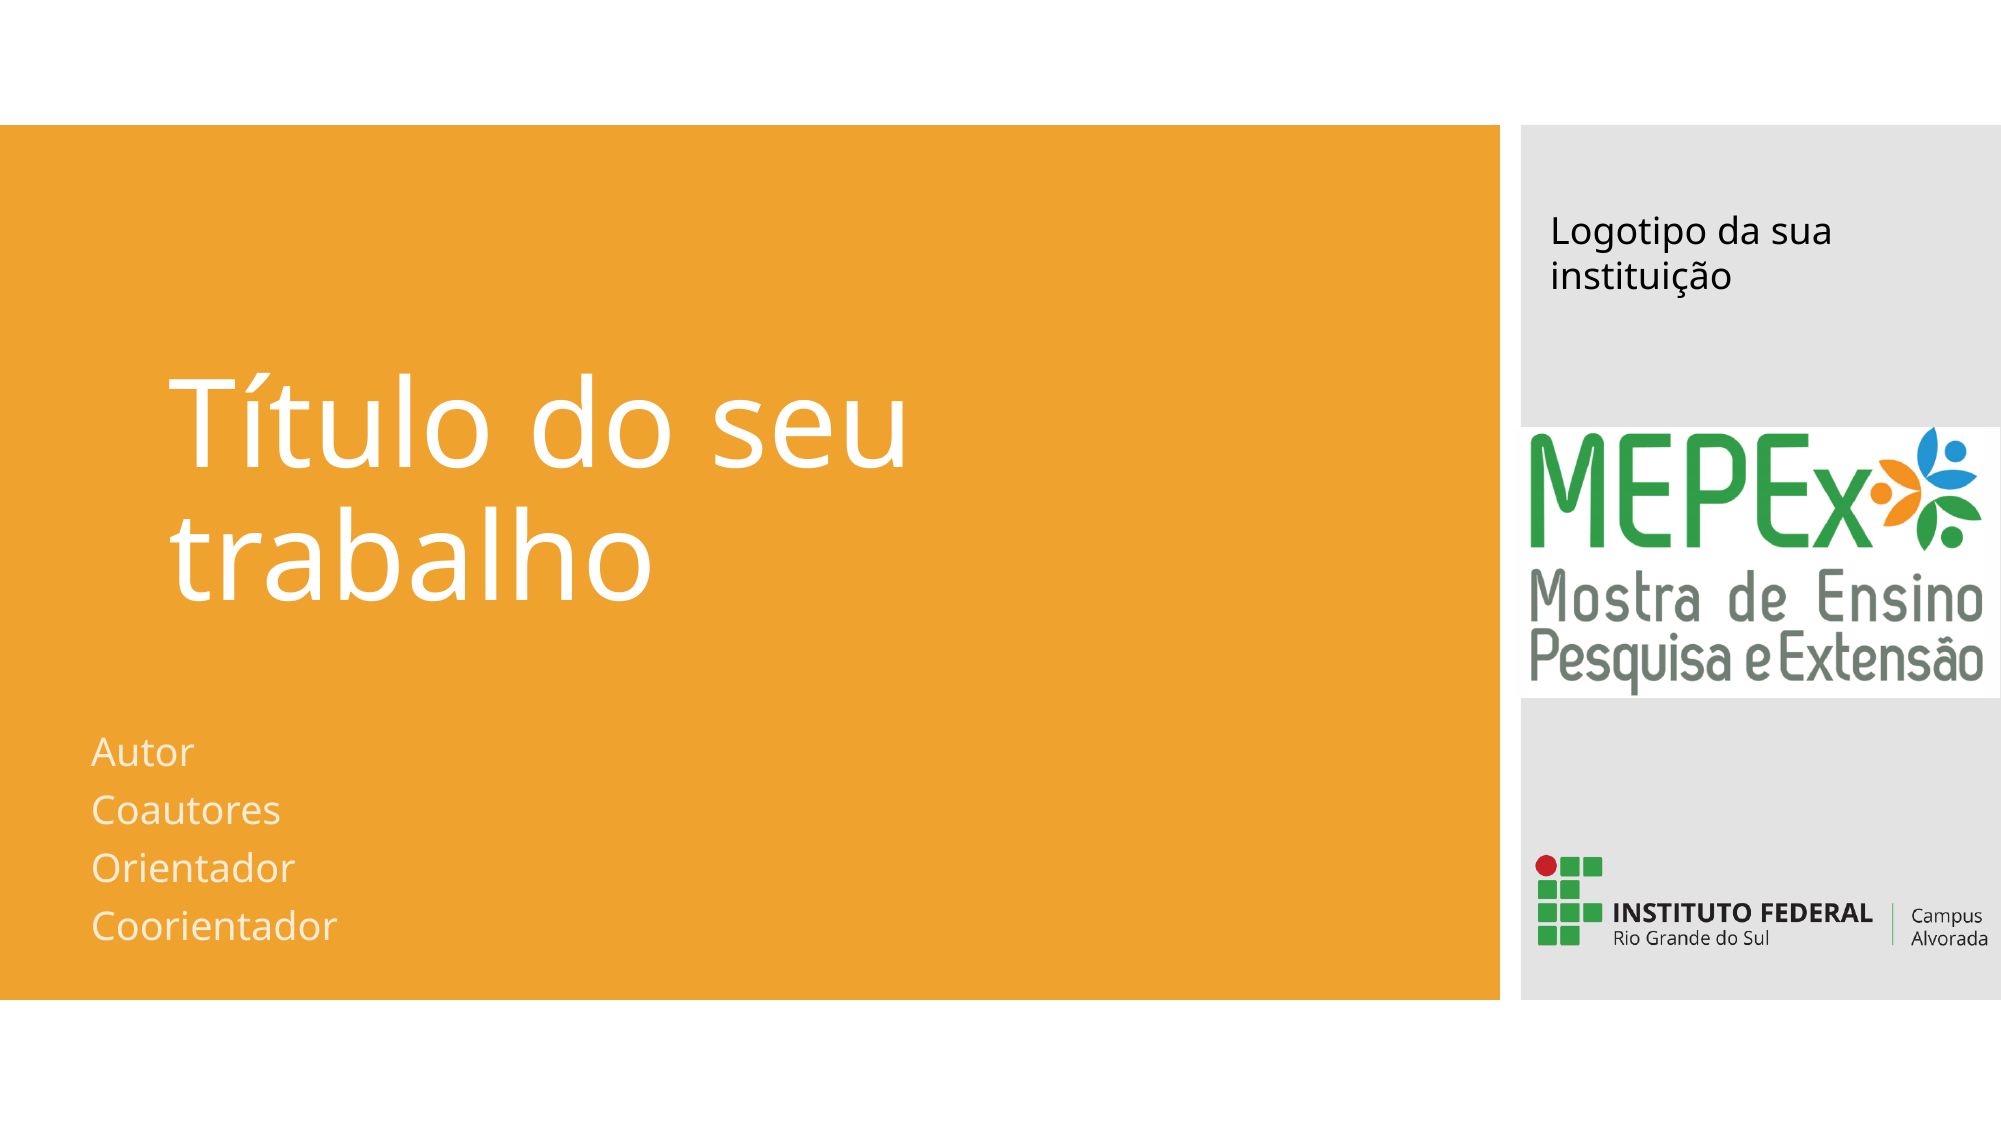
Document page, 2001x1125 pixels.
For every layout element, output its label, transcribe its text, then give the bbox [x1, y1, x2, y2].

picture [1497, 817, 2001, 996]
title Título do seu trabalho [153, 354, 1354, 544]
text_box Logotipo da sua instituição [1535, 199, 1981, 305]
subtitle Autor Coautores Orientador Coorientador [75, 732, 1381, 996]
picture [1514, 427, 2001, 698]
